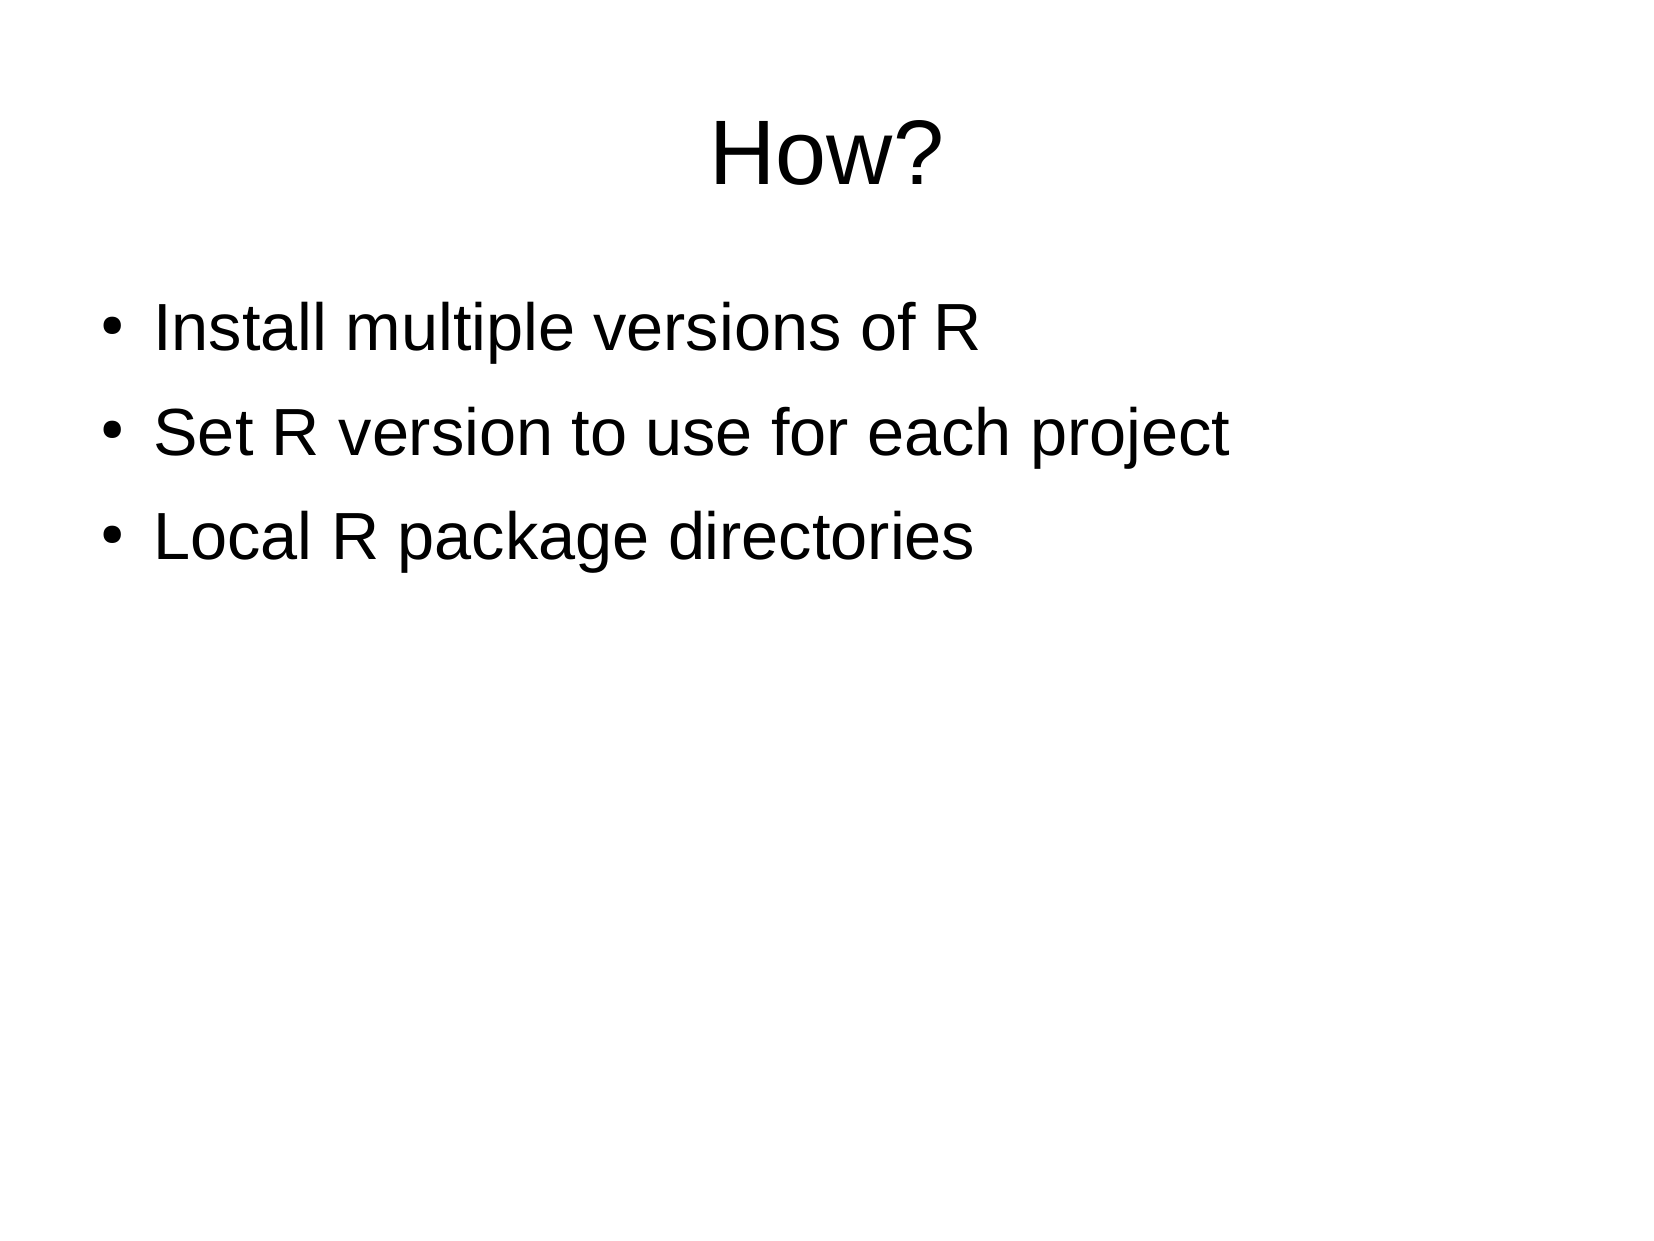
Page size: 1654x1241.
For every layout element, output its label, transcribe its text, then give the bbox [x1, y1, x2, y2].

title How? [82, 49, 1571, 257]
list Install multiple versions of R Set R version to use for each project Local R package directories [82, 290, 1538, 1010]
